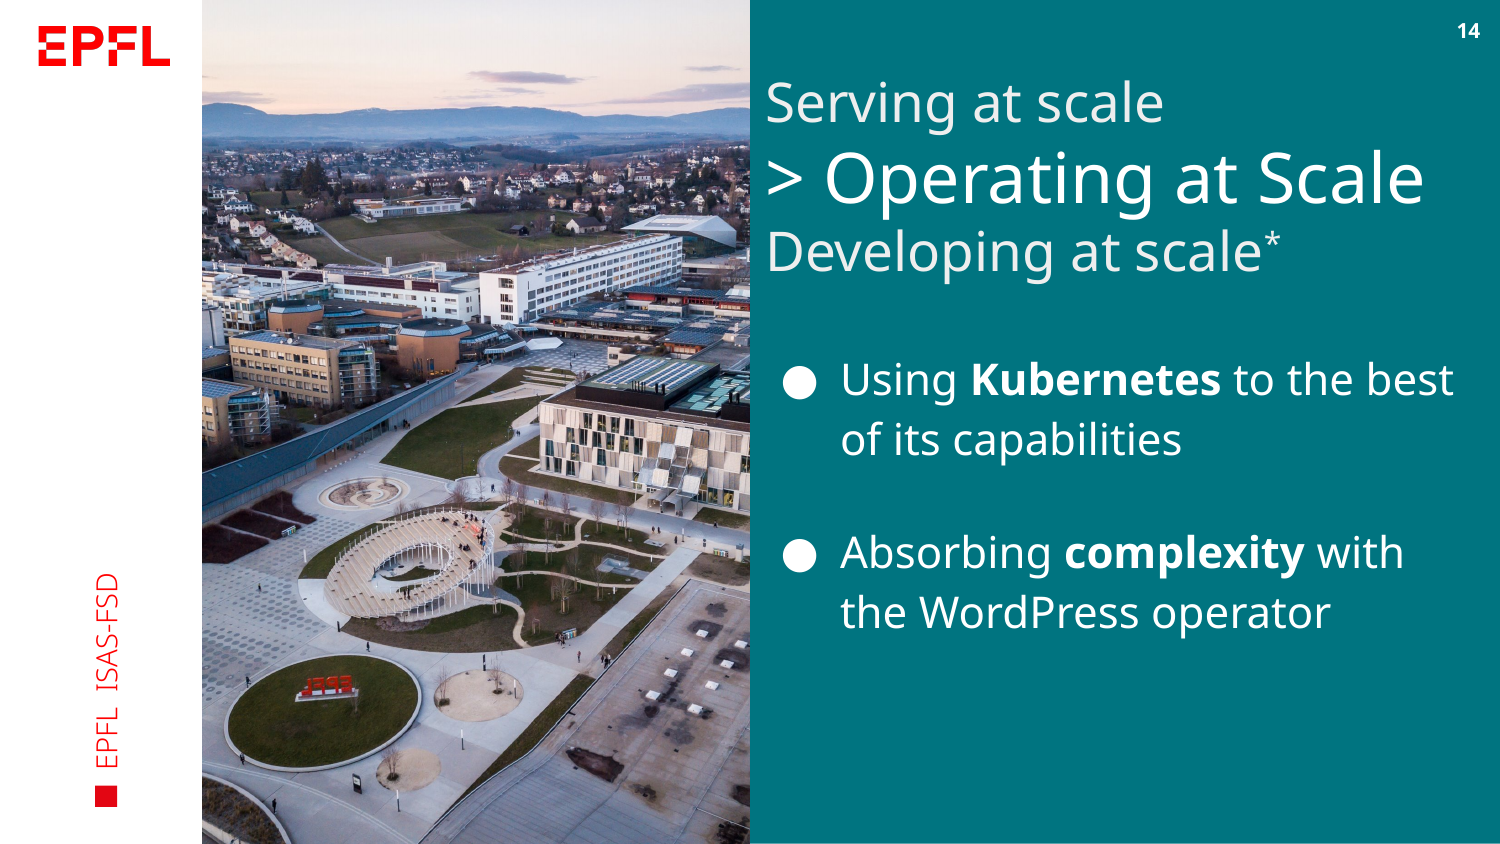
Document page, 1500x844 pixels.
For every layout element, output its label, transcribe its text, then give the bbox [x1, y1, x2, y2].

picture [202, 0, 750, 844]
title Serving at scale > Operating at Scale Developing at scale* [750, 52, 1449, 301]
picture [38, 26, 170, 66]
list Using Kubernetes to the best of its capabilities Absorbing complexity with the WordPress operator [750, 328, 1484, 844]
slide_number <number> [1415, 0, 1496, 65]
